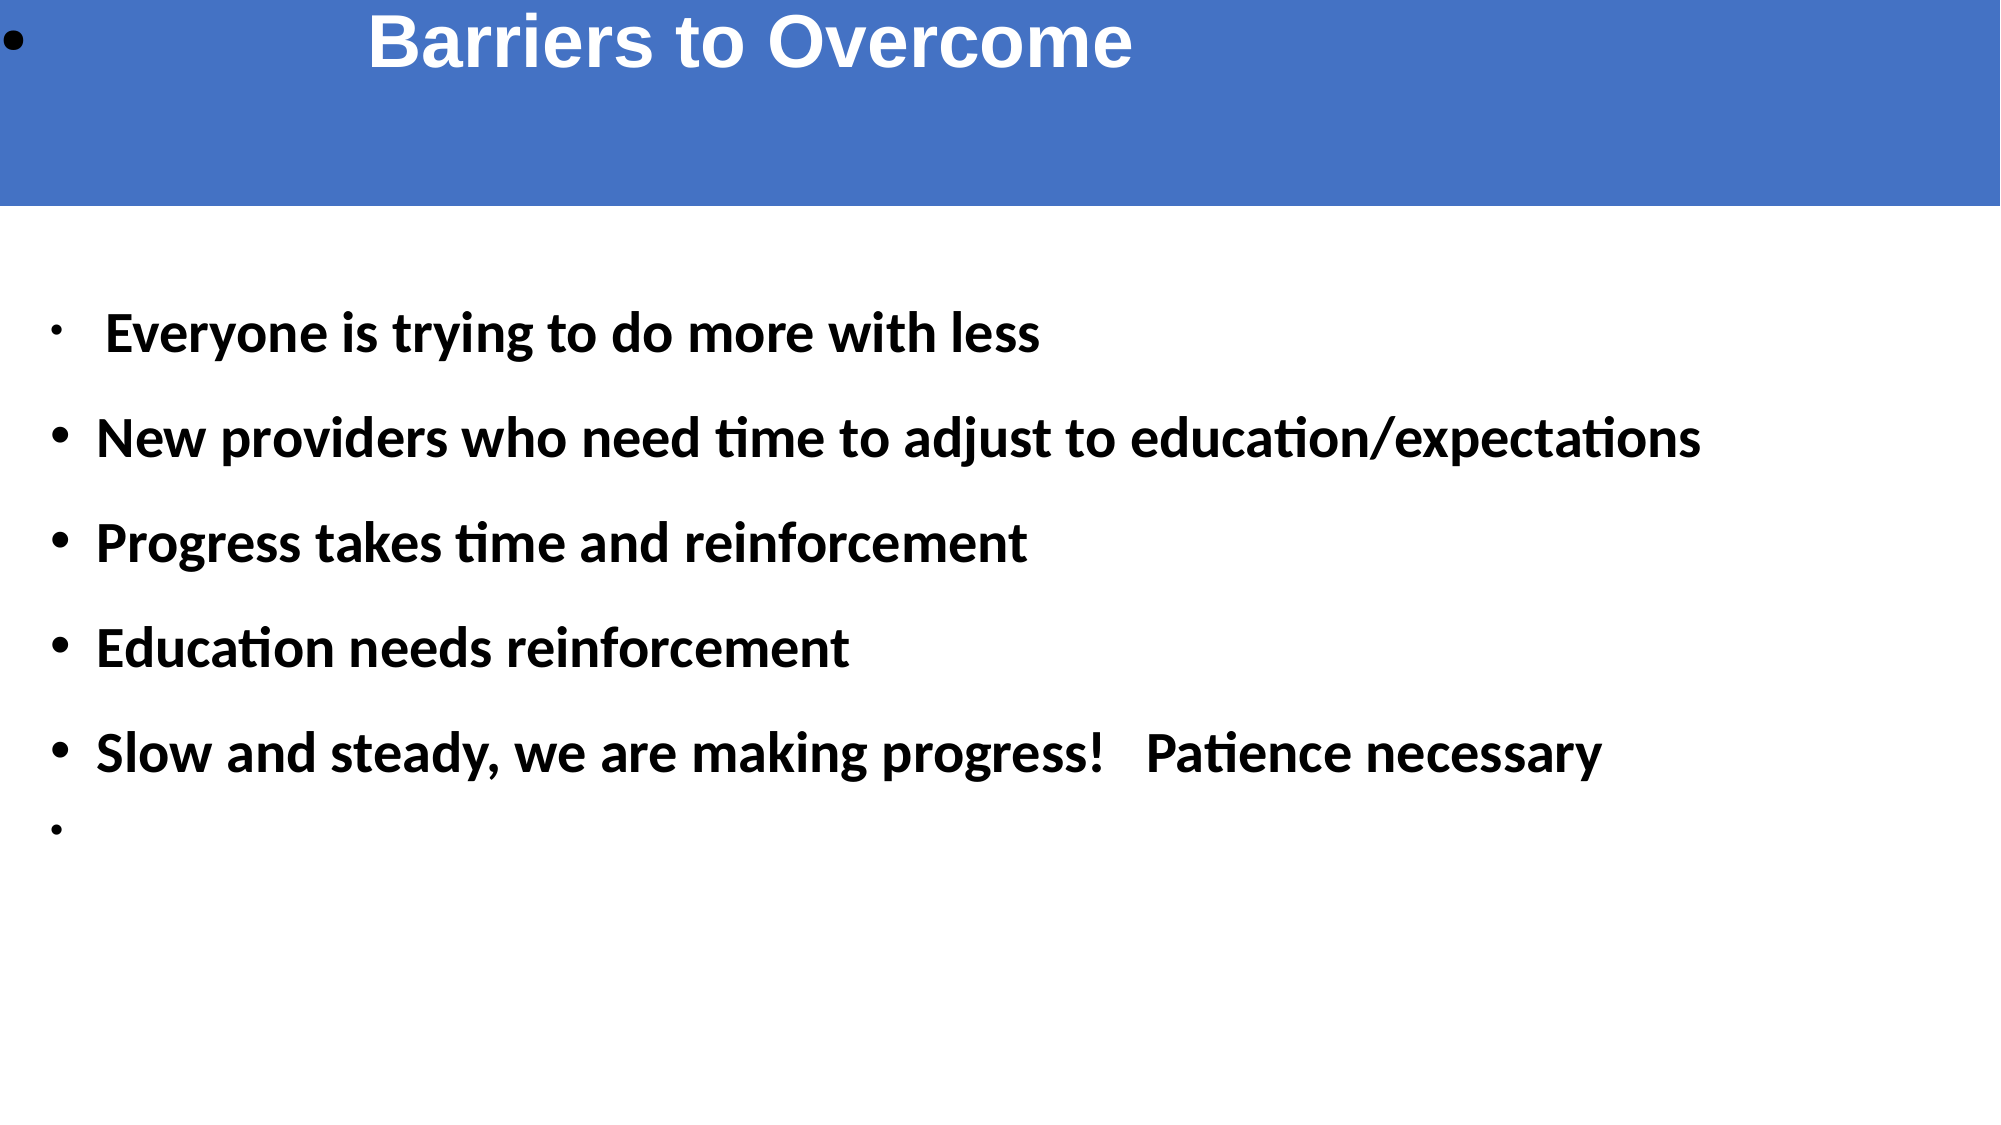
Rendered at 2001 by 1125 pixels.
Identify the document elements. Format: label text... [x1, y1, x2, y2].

table_header Barriers to Overcome [0, 0, 2000, 206]
text_box Everyone is trying to do more with less New providers who need time to adjust to education/expectations Progress takes time and reinforcement Education needs reinforcement Slow and steady, we are making progress! Patience necessary [34, 252, 1803, 859]
